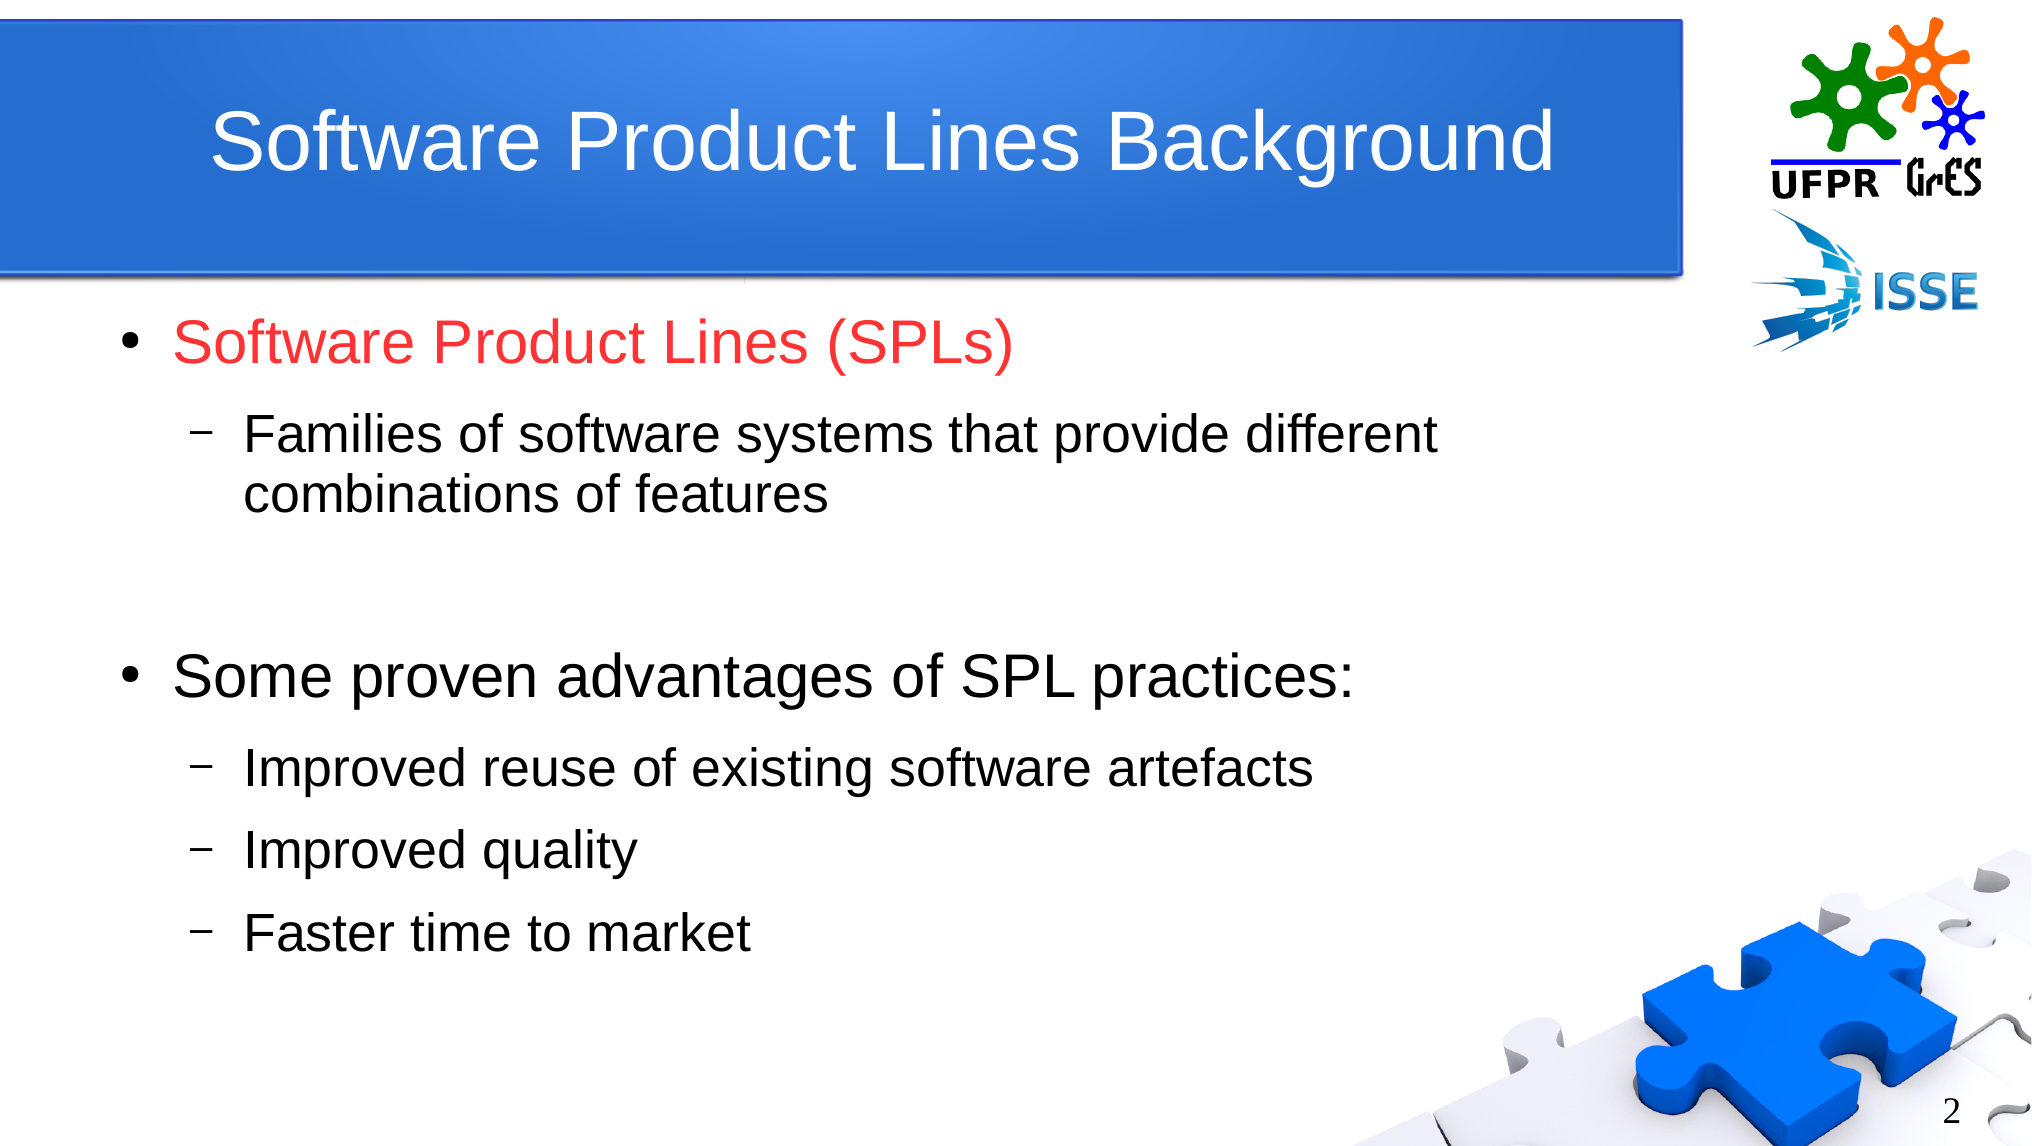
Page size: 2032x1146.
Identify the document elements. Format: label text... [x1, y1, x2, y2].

picture [0, 19, 1689, 284]
picture [1736, 200, 1997, 366]
picture [1334, 753, 2032, 1146]
picture [1771, 17, 1985, 199]
title Software Product Lines Background [101, 45, 1666, 237]
list Software Product Lines (SPLs) Families of software systems that provide different combinations of features Some proven advantages of SPL practices: Improved reuse of existing software artefacts Improved quality Faster time to market [101, 307, 1619, 972]
